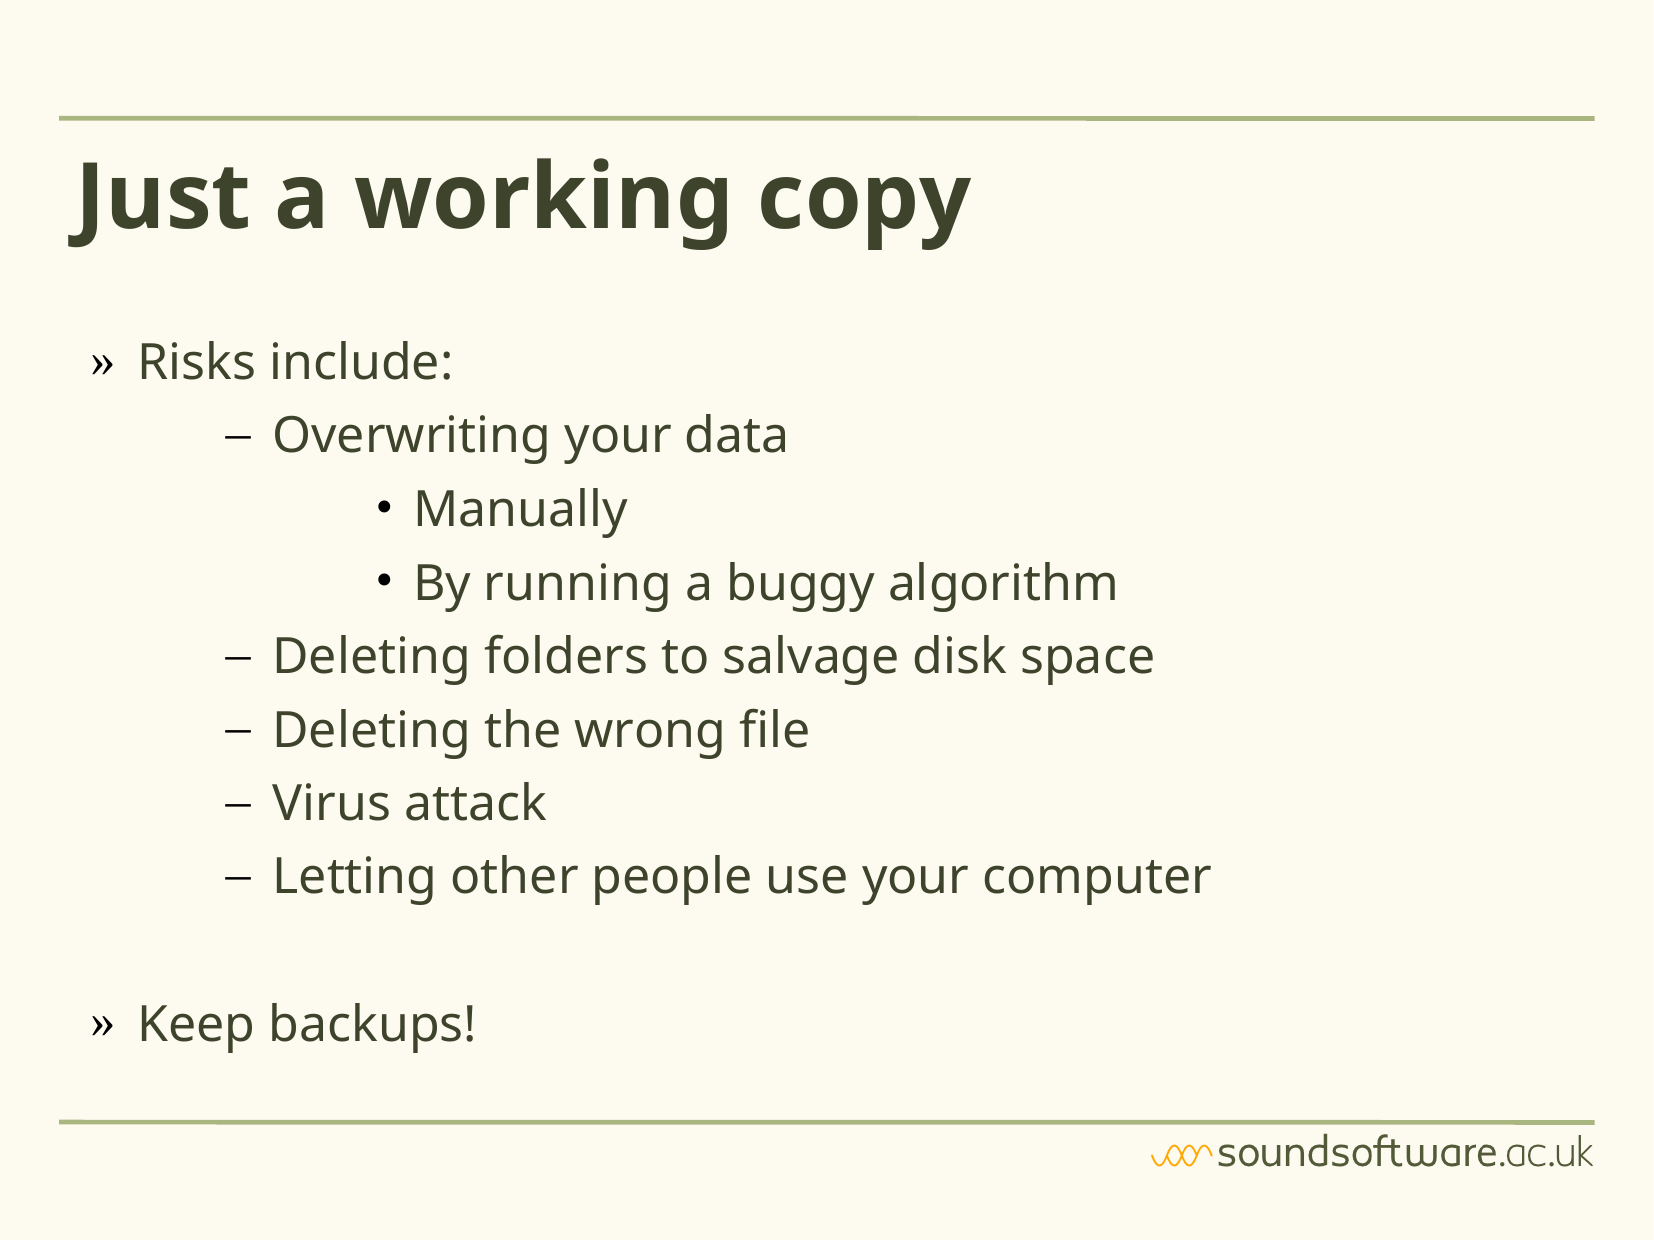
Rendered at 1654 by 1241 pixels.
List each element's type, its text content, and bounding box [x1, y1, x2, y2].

picture [1151, 1140, 1593, 1167]
list Risks include: Overwriting your data Manually By running a buggy algorithm Deleting folders to salvage disk space Deleting the wrong file Virus attack Letting other people use your computer Keep backups! [59, 321, 1594, 1140]
title Just a working copy [59, 109, 1594, 274]
